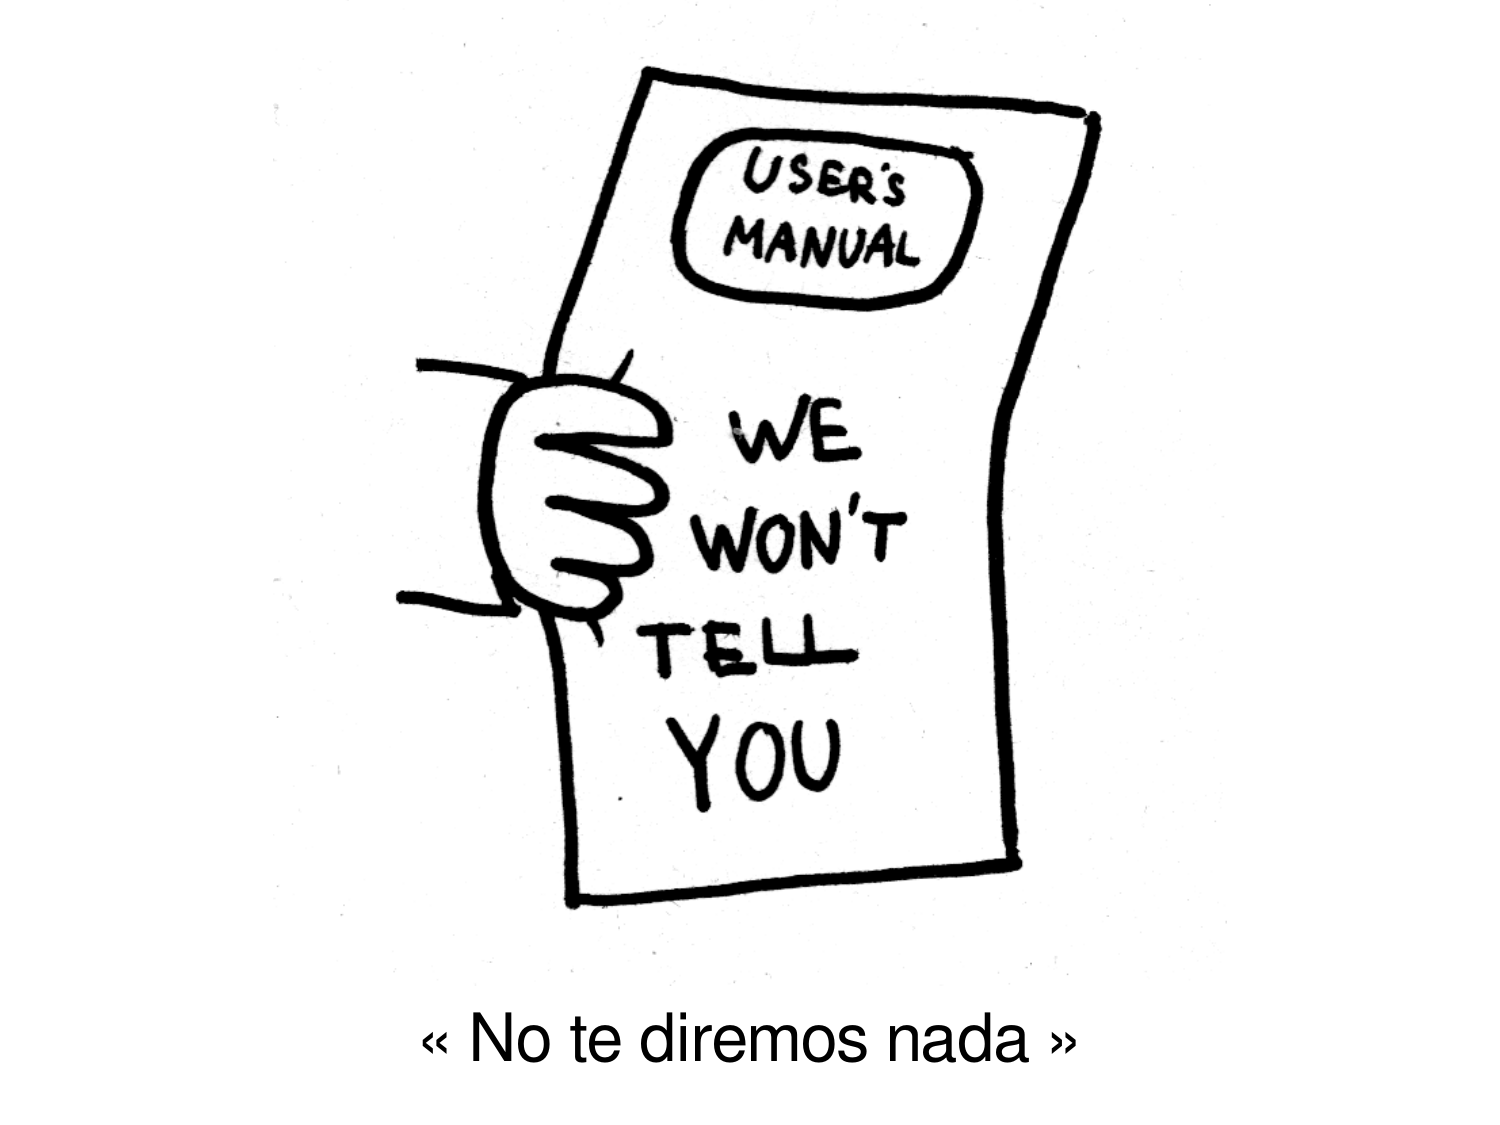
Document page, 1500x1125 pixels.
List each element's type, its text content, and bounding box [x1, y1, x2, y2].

text_box « No te diremos nada » [178, 993, 1322, 1082]
picture [273, 0, 1227, 986]
